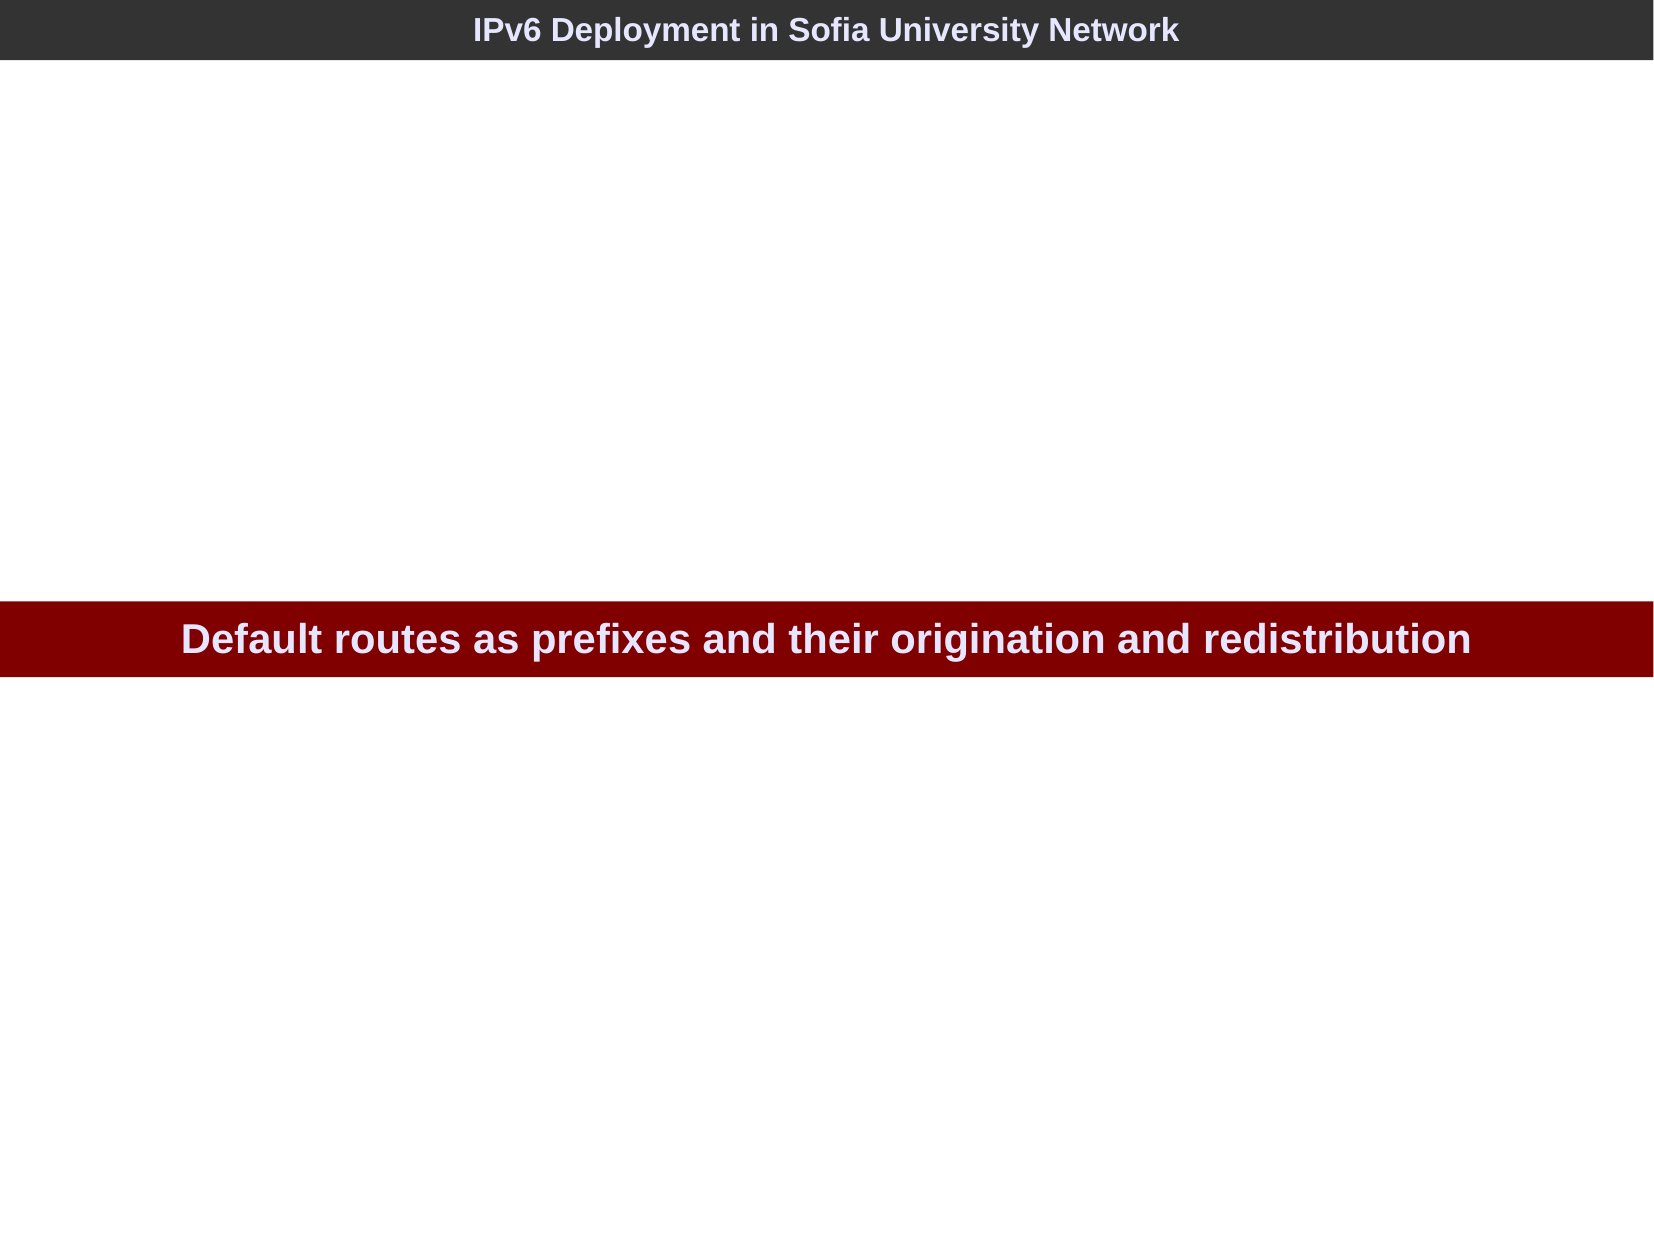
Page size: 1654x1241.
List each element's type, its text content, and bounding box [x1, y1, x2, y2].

text_box IPv6 Deployment in Sofia University Network [0, 0, 1654, 61]
text_box Default routes as prefixes and their origination and redistribution [0, 601, 1654, 678]
